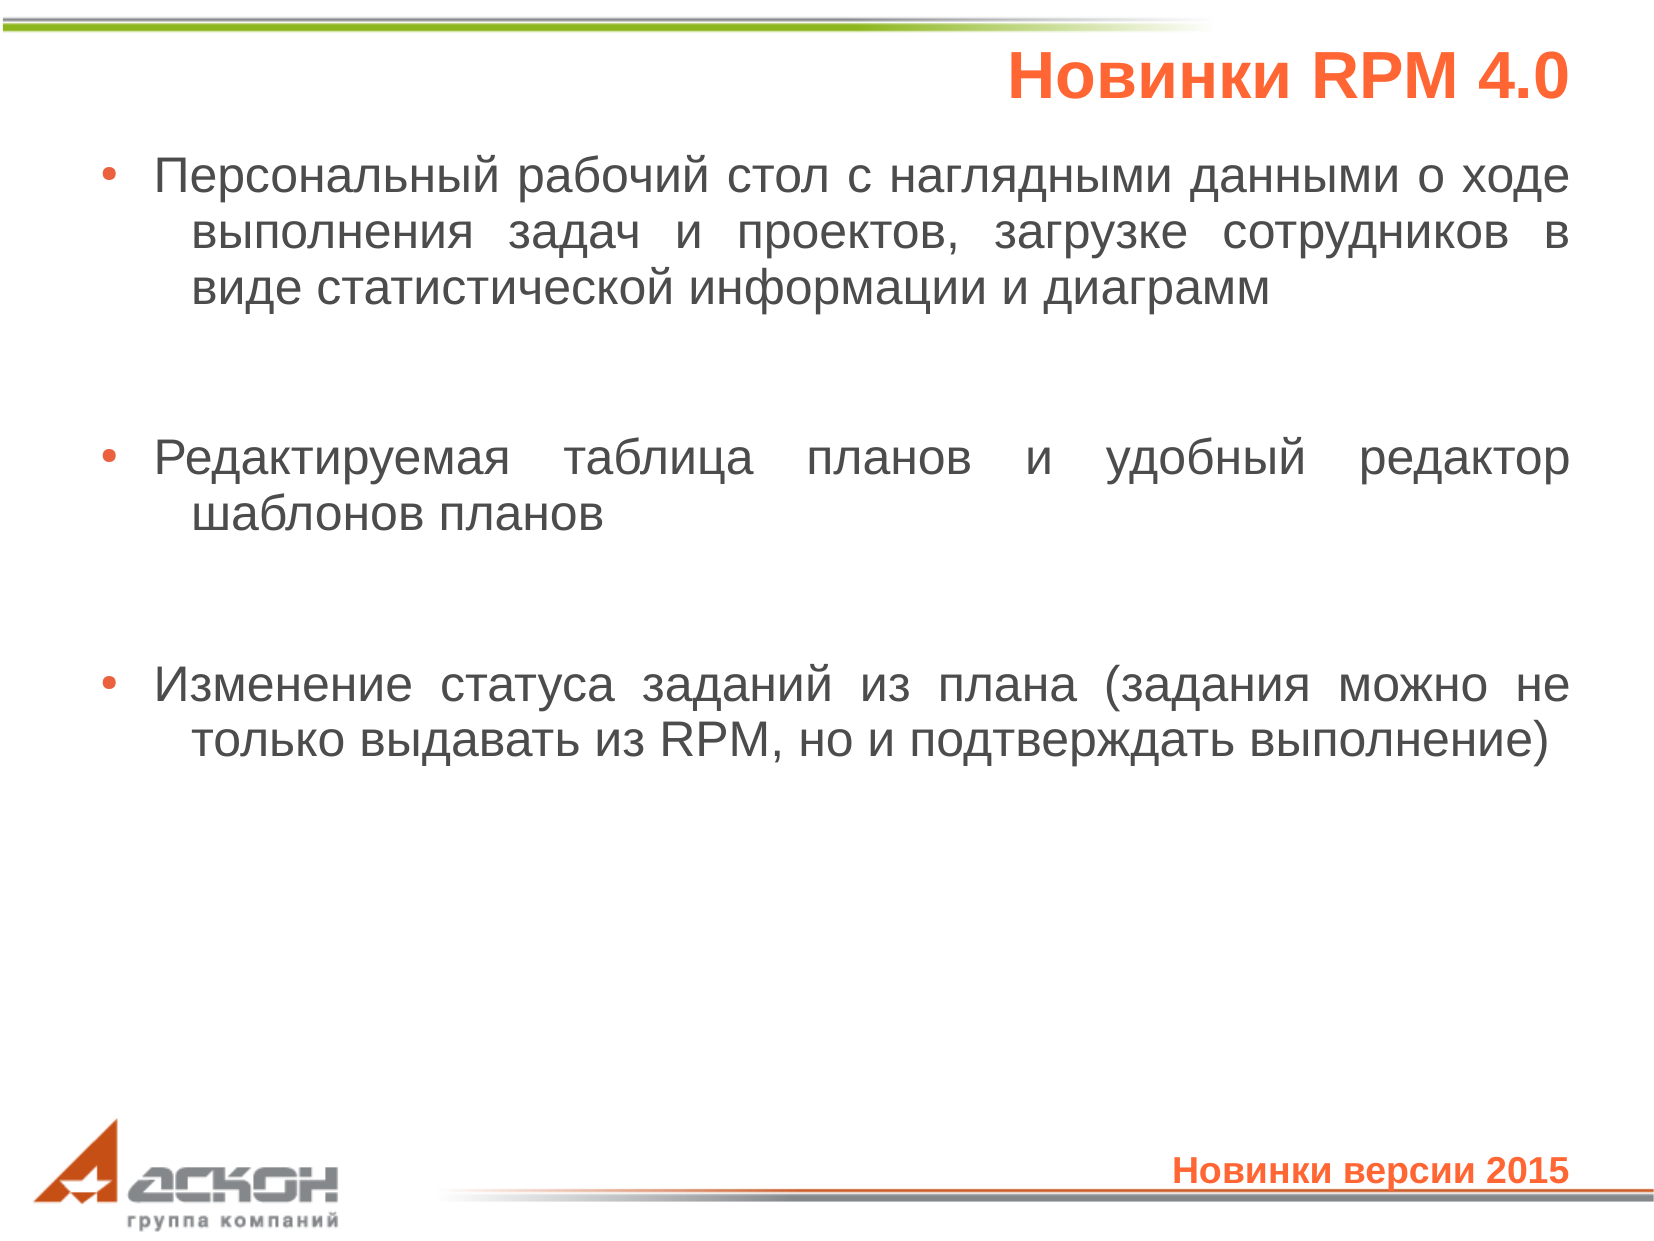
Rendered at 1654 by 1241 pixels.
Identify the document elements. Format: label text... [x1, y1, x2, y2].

title Новинки RPM 4.0 [82, 25, 1571, 125]
list Персональный рабочий стол с наглядными данными о ходе выполнения задач и проектов, загрузке сотрудников в виде статистической информации и диаграмм Редактируемая таблица планов и удобный редактор шаблонов планов Изменение статуса заданий из плана (задания можно не только выдавать из RPM, но и подтверждать выполнение) [82, 147, 1571, 1109]
picture [2, 0, 1654, 1241]
